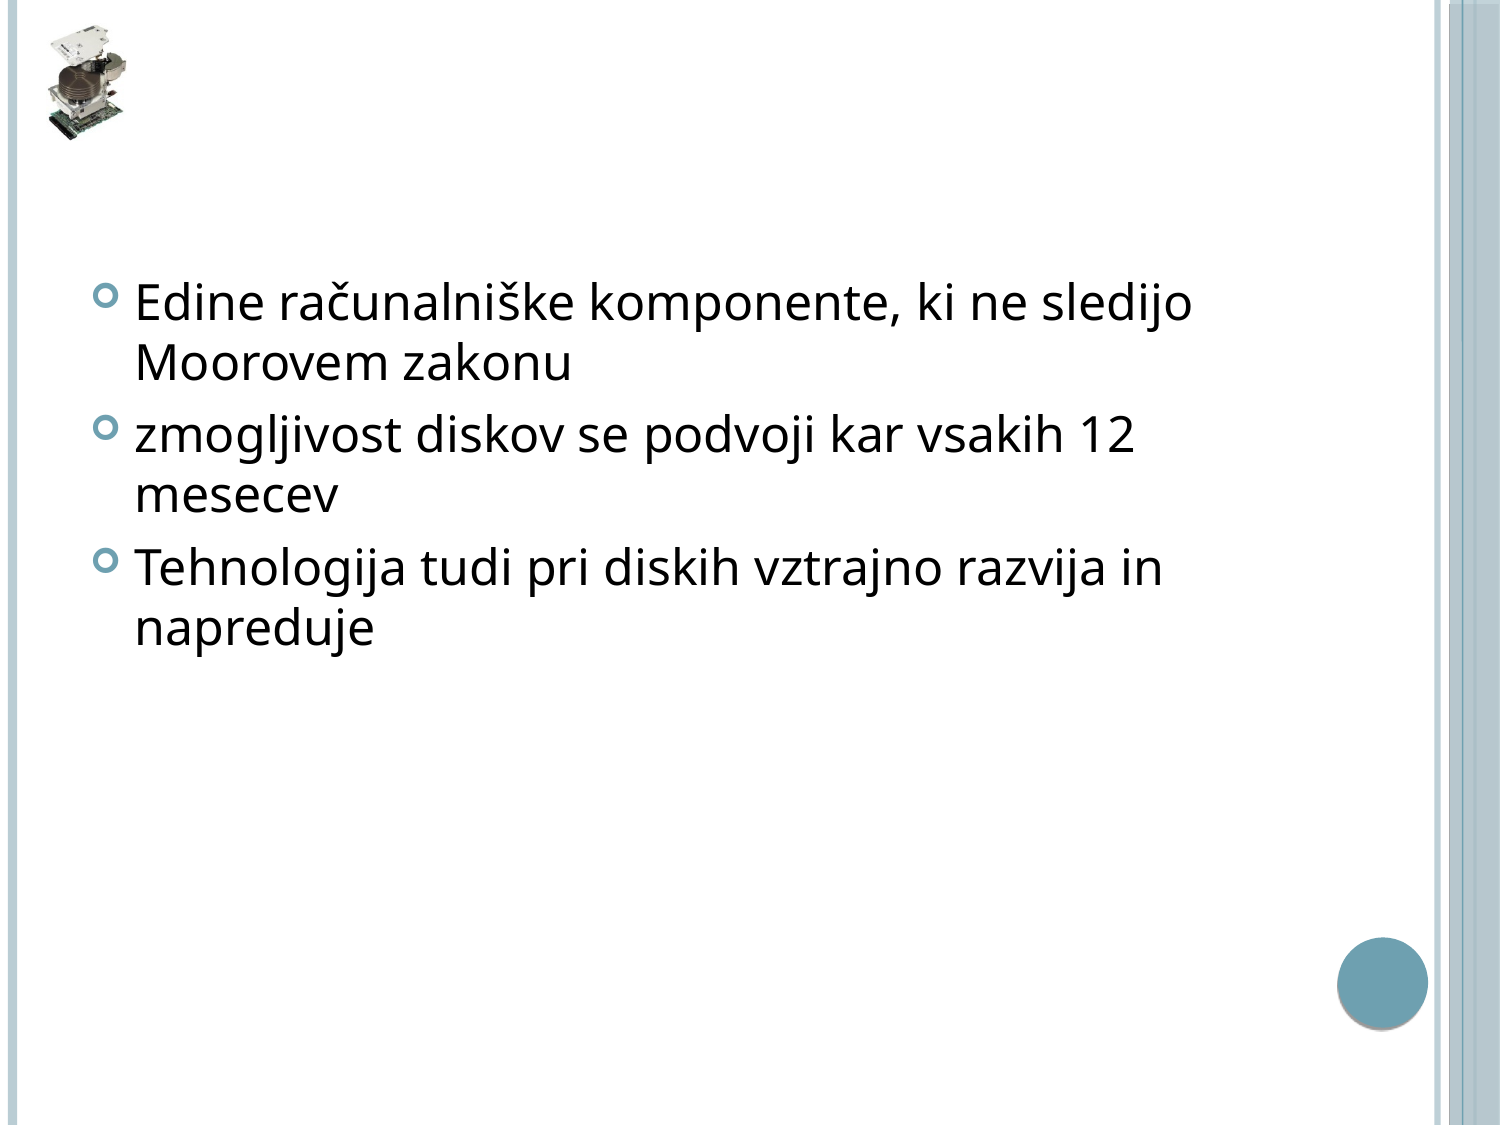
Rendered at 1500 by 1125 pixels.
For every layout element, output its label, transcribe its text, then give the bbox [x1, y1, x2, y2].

list Edine računalniške komponente, ki ne sledijo Moorovem zakonu zmogljivost diskov se podvoji kar vsakih 12 mesecev Tehnologija tudi pri diskih vztrajno razvija in napreduje [75, 262, 1300, 1062]
picture [46, 23, 127, 141]
